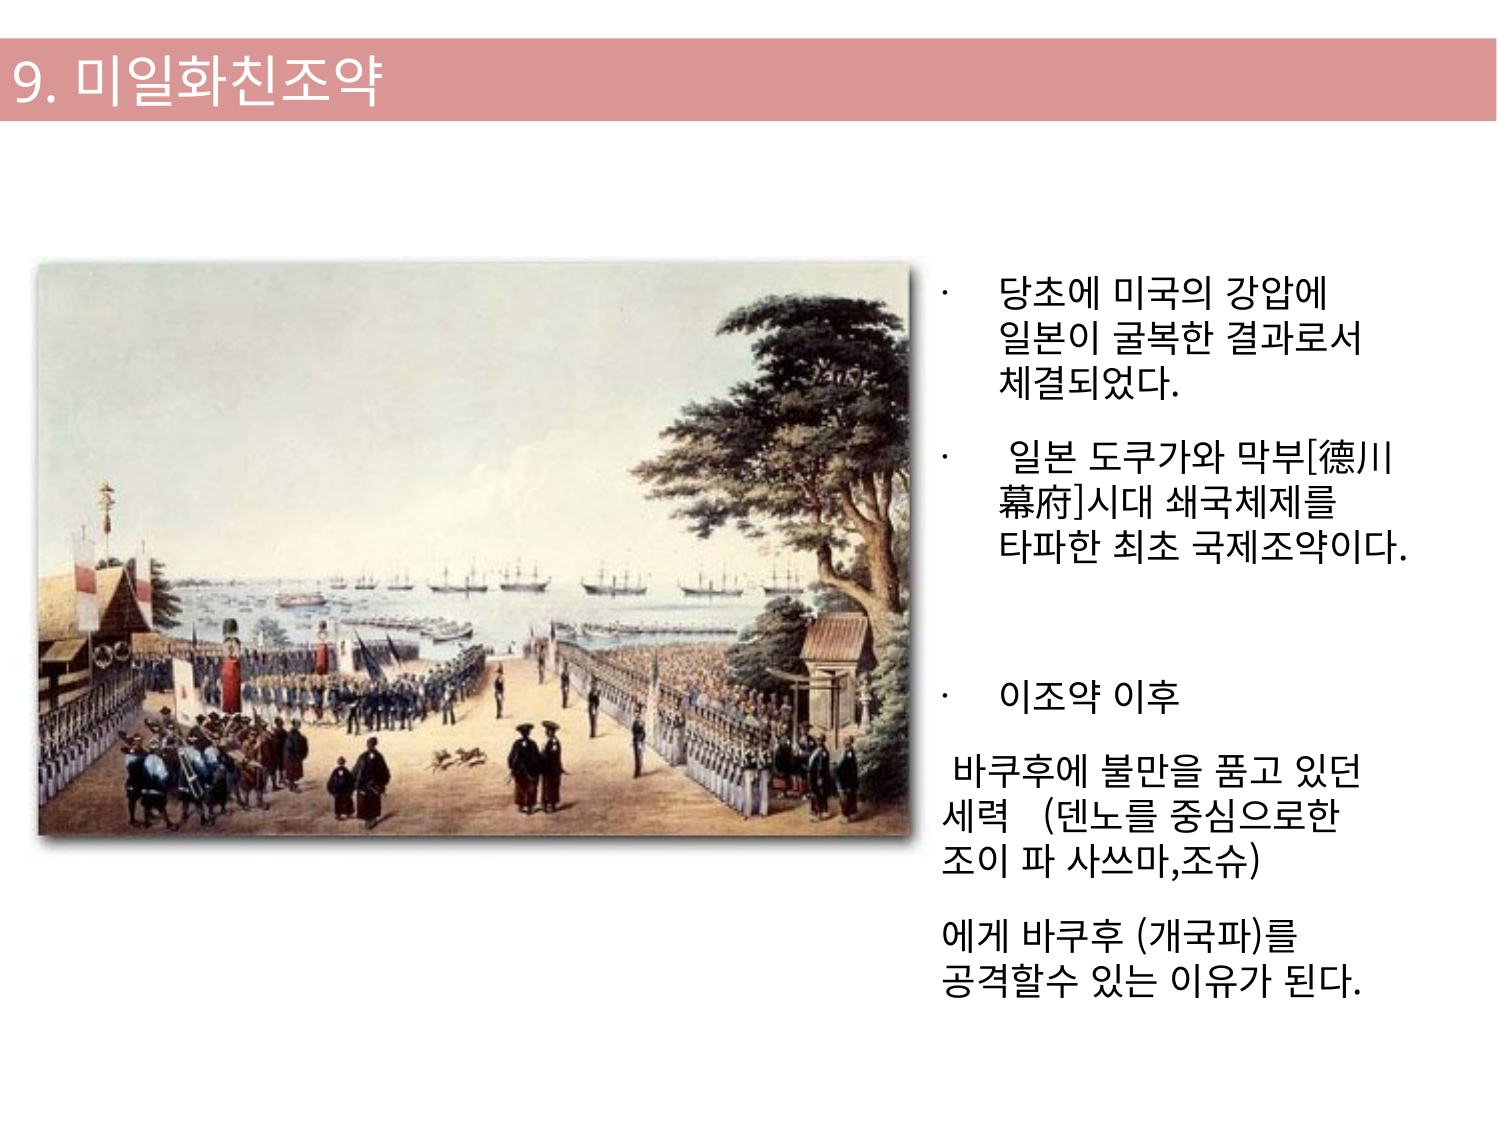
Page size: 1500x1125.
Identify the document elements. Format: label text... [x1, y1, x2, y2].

text_box 9. 미일화친조약 [0, 38, 1497, 122]
list 당초에 미국의 강압에 일본이 굴복한 결과로서 체결되었다. 일본 도쿠가와 막부[德川幕府]시대 쇄국체제를 타파한 최초 국제조약이다. 이조약 이후 바쿠후에 불만을 품고 있던 세력 (덴노를 중심으로한 조이 파 사쓰마,조슈) 에게 바쿠후 (개국파)를 공격할수 있는 이유가 된다. [927, 262, 1425, 1005]
picture [29, 256, 930, 859]
